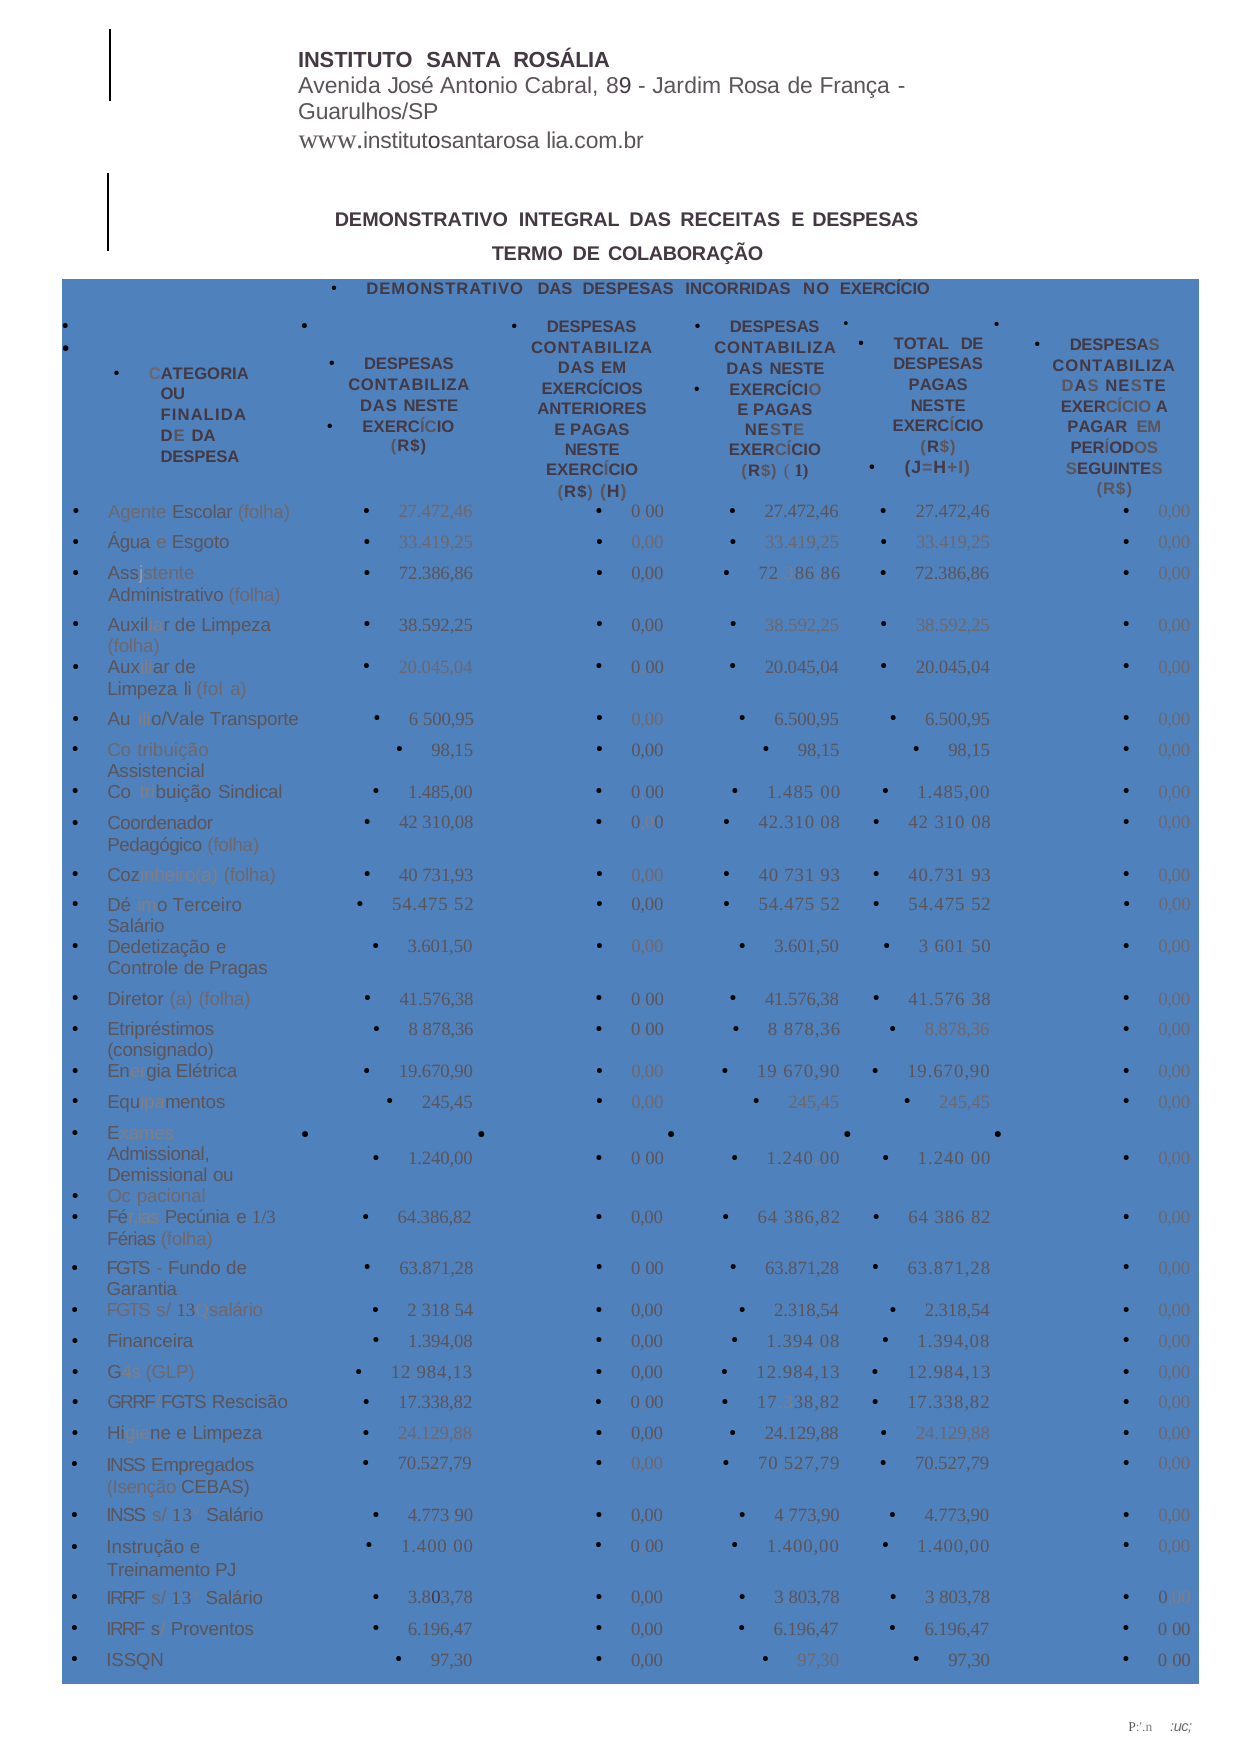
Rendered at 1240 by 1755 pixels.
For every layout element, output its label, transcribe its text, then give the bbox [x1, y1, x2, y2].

table_cell 245,45 [667, 1091, 843, 1123]
table_cell 33.419,25 [667, 532, 843, 563]
table_cell 0,00 [994, 1392, 1199, 1423]
table_cell 42.310,08 [301, 812, 477, 864]
table_cell 3.601,50 [667, 936, 843, 988]
table_cell 0,00 [994, 1505, 1199, 1535]
table_cell DESPESAS CONTABILIZADAS NESTE EXERCÍCIO E PAGAS NESTE EXERCÍCIO (R$) ( 1) [667, 316, 843, 501]
table_cell 54.475,52 [843, 894, 994, 936]
table_cell 4.773,90 [667, 1505, 843, 1535]
table_cell 0,00 [994, 1019, 1199, 1061]
table_cell 0,00 [994, 1423, 1199, 1453]
table_cell 8.878,36 [843, 1019, 994, 1061]
table_cell 245,45 [301, 1091, 477, 1123]
table_cell 0,00 [477, 781, 667, 812]
table_cell 0,00 [994, 656, 1199, 708]
table_cell 0,00 [477, 1649, 667, 1684]
table_cell 0,00 [994, 1587, 1199, 1618]
table_cell 0,00 [994, 614, 1199, 656]
table_cell 0,00 [477, 1061, 667, 1091]
table_cell 97,30 [667, 1649, 843, 1684]
table_cell Auxiliar de Limpeza (folha) [62, 614, 301, 656]
table_cell 19.670,90 [301, 1061, 477, 1091]
table_cell 2.318,54 [301, 1300, 477, 1331]
table_cell 24.129,88 [301, 1423, 477, 1453]
table_cell 0,00 [477, 936, 667, 988]
table_cell 40.731,93 [301, 864, 477, 894]
table_cell Co tribuição Assistencial [62, 739, 301, 781]
table_cell 0,00 [477, 1123, 667, 1207]
table_cell 3.601,50 [301, 936, 477, 988]
table_cell 0,00 [477, 1505, 667, 1535]
table_cell TOTAL DE DESPESAS PAGAS NESTE EXERCÍCIO (R$) (J=H+I) [843, 316, 994, 501]
table_cell 19.670,90 [667, 1061, 843, 1091]
table_cell 2.318,54 [667, 1300, 843, 1331]
table_cell DESPESAS CONTABILIZADAS NESTE EXERCÍCIO (R$) [301, 316, 477, 501]
table_cell 98,15 [301, 739, 477, 781]
table_cell 3.803,78 [843, 1587, 994, 1618]
table_cell IRRF s/ 13º Salário [62, 1587, 301, 1618]
table_cell 98,15 [843, 739, 994, 781]
table_cell 12.984,13 [667, 1362, 843, 1392]
table_cell 1.400,00 [843, 1535, 994, 1587]
table_cell 1.485,00 [301, 781, 477, 812]
table_cell 12.984,13 [843, 1362, 994, 1392]
table_cell 24.129,88 [667, 1423, 843, 1453]
table_cell 8.878,36 [667, 1019, 843, 1061]
table_cell 40.731,93 [843, 864, 994, 894]
table_cell 54.475,52 [301, 894, 477, 936]
table_cell 4.773,90 [301, 1505, 477, 1535]
table_cell 3.803,78 [301, 1587, 477, 1618]
table_cell Água e Esgoto [62, 532, 301, 563]
table_cell 70.527,79 [843, 1453, 994, 1505]
table_cell 42.310,08 [667, 812, 843, 864]
table_cell 0,00 [994, 1258, 1199, 1300]
table_cell 0,00 [477, 1362, 667, 1392]
text_box P:'.n :uc; [1126, 1714, 1198, 1737]
table_cell 72.386,86 [843, 563, 994, 614]
table_cell Cozinheiro(a) (folha) [62, 864, 301, 894]
table_cell 0,00 [994, 812, 1199, 864]
table_cell Equipamentos [62, 1091, 301, 1123]
table_cell 0,00 [994, 1207, 1199, 1258]
table_cell 27.472,46 [301, 501, 477, 532]
table_cell FGTS s/ 13Qsalário [62, 1300, 301, 1331]
table_cell 63.871,28 [301, 1258, 477, 1300]
table_cell FGTS - Fundo de Garantia [62, 1258, 301, 1300]
table_cell 1.485,00 [667, 781, 843, 812]
table_cell 41.576,38 [843, 988, 994, 1019]
table_cell CATEGORIA OU FINALIDADE DA DESPESA [62, 316, 301, 501]
table_cell 38.592,25 [301, 614, 477, 656]
table_cell DESPESAS CONTABILIZADAS EM EXERCÍCIOS ANTERIORES E PAGAS NESTE EXERCÍCIO (R$) (H) [477, 316, 667, 501]
table_cell 0,00 [994, 1535, 1199, 1587]
table_cell 6.500,95 [301, 708, 477, 739]
table_cell 27.472,46 [667, 501, 843, 532]
table_cell 0,00 [994, 936, 1199, 988]
table_cell 0,00 [994, 1362, 1199, 1392]
table_cell 19.670,90 [843, 1061, 994, 1091]
table_cell 0,00 [477, 1423, 667, 1453]
table_cell 12.984,13 [301, 1362, 477, 1392]
table_cell INSS s/ 13º Salário [62, 1505, 301, 1535]
table_cell 1.485,00 [843, 781, 994, 812]
table_cell 38.592,25 [667, 614, 843, 656]
table_cell 70.527,79 [667, 1453, 843, 1505]
table_cell 6.500,95 [843, 708, 994, 739]
table_cell 0,00 [477, 1019, 667, 1061]
table_cell 0,00 [477, 739, 667, 781]
table_cell 4.773,90 [843, 1505, 994, 1535]
text_box DEMONSTRATIVO INTEGRAL DAS RECEITAS E DESPESAS TERMO DE COLABORAÇÃO [332, 194, 929, 267]
table_cell 20.045,04 [301, 656, 477, 708]
table_cell Diretor (a) (folha) [62, 988, 301, 1019]
table_cell Etripréstimos (consignado) [62, 1019, 301, 1061]
table_cell IRRF s/ Proventos [62, 1618, 301, 1649]
table_cell 72.386,86 [667, 563, 843, 614]
table_cell 0,00 [994, 739, 1199, 781]
table_cell 0,00 [477, 1258, 667, 1300]
table_cell 33.419,25 [301, 532, 477, 563]
table_cell Coordenador Pedagógico (folha) [62, 812, 301, 864]
table_cell 1.240,00 [843, 1123, 994, 1207]
table_cell 6.196,47 [843, 1618, 994, 1649]
table_cell 1.394,08 [301, 1331, 477, 1362]
table_cell 0,00 [994, 1453, 1199, 1505]
table_cell 97,30 [843, 1649, 994, 1684]
table_cell 0,00 [994, 1061, 1199, 1091]
table_cell Agente Escolar (folha) [62, 501, 301, 532]
table_cell 6.196,47 [667, 1618, 843, 1649]
table_cell 27.472,46 [843, 501, 994, 532]
table_cell 0,00 [994, 988, 1199, 1019]
table_cell 3.803,78 [667, 1587, 843, 1618]
table_cell 0,00 [477, 1331, 667, 1362]
table_cell 17.338,82 [667, 1392, 843, 1423]
table_cell 20.045,04 [843, 656, 994, 708]
table_cell 8.878,36 [301, 1019, 477, 1061]
table_cell GRRF/FGTS Rescisão [62, 1392, 301, 1423]
table_cell 20.045,04 [667, 656, 843, 708]
table_cell 0,00 [994, 1091, 1199, 1123]
table_cell 1.400,00 [301, 1535, 477, 1587]
table_cell 6.500,95 [667, 708, 843, 739]
table_cell 64.386,82 [843, 1207, 994, 1258]
text_box INSTITUTO SANTA ROSÁLIA Avenida José Antonio Cabral, 89 - Jardim Rosa de França - Guarulhos/SP www.institutosantarosa lia.com.br [296, 41, 1046, 131]
table_cell 72.386,86 [301, 563, 477, 614]
table_cell 0,00 [477, 614, 667, 656]
table_cell Au ilio/Vale Transporte [62, 708, 301, 739]
table_cell 38.592,25 [843, 614, 994, 656]
table_cell DESPESAS CONTABILIZADAS NESTE EXERCÍCIO A PAGAR EM PERÍODOS SEGUINTES (R$) [994, 316, 1199, 501]
table_cell 0,00 [477, 532, 667, 563]
table_cell 1.240,00 [301, 1123, 477, 1207]
table_cell 0,00 [994, 501, 1199, 532]
table_cell 54.475,52 [667, 894, 843, 936]
table_cell 0,00 [994, 781, 1199, 812]
table_cell 6.196,47 [301, 1618, 477, 1649]
table_cell 0,00 [477, 1587, 667, 1618]
table_cell 0,00 [477, 894, 667, 936]
table_cell Assjstente Administrativo (folha) [62, 563, 301, 614]
table_cell 2.318,54 [843, 1300, 994, 1331]
table_cell 41.576,38 [667, 988, 843, 1019]
table_cell 0,00 [994, 1649, 1199, 1684]
table_cell 0,00 [477, 1091, 667, 1123]
table_cell 0,00 [477, 1453, 667, 1505]
table_cell 0,00 [477, 1392, 667, 1423]
table_cell Dé imo Terceiro Salário [62, 894, 301, 936]
table_cell 97,30 [301, 1649, 477, 1684]
table_cell 0,00 [477, 656, 667, 708]
table_cell 98,15 [667, 739, 843, 781]
table_cell Exames Admissional, Demissional ou Oc pacional [62, 1123, 301, 1207]
table_cell 0,00 [994, 864, 1199, 894]
table_cell 42.310,08 [843, 812, 994, 864]
table_cell 0,00 [994, 1331, 1199, 1362]
table_cell 245,45 [843, 1091, 994, 1123]
table_cell Higiene e Limpeza [62, 1423, 301, 1453]
table_cell Auxiliar de Limpeza li (fol a) [62, 656, 301, 708]
table_cell 0,00 [477, 1535, 667, 1587]
table_cell 0,00 [994, 532, 1199, 563]
table_cell 1.400,00 [667, 1535, 843, 1587]
table_cell 0,00 [477, 708, 667, 739]
table_cell Co tribuição Sindical [62, 781, 301, 812]
table_cell 17.338,82 [843, 1392, 994, 1423]
table_cell 1.394,08 [843, 1331, 994, 1362]
table_cell 0,00 [477, 812, 667, 864]
table_cell 0,00 [994, 563, 1199, 614]
table_cell 0,00 [994, 1300, 1199, 1331]
table_cell 3.601,50 [843, 936, 994, 988]
table_cell 64.386,82 [301, 1207, 477, 1258]
table_cell Dedetização e Controle de Pragas [62, 936, 301, 988]
table_cell 0,00 [994, 894, 1199, 936]
table_cell 0,00 [477, 1207, 667, 1258]
table_cell 0,00 [994, 1618, 1199, 1649]
table_cell Fér,ias Pecúnia e 1/3 Férias (folha) [62, 1207, 301, 1258]
table_cell 0,00 [994, 1123, 1199, 1207]
table_cell 41.576,38 [301, 988, 477, 1019]
table_cell 0,00 [477, 563, 667, 614]
table_cell 1.240,00 [667, 1123, 843, 1207]
table_cell Energia Elétrica [62, 1061, 301, 1091]
table_cell 0,00 [477, 1300, 667, 1331]
table_cell 64.386,82 [667, 1207, 843, 1258]
table_cell 40.731,93 [667, 864, 843, 894]
table_cell 24.129,88 [843, 1423, 994, 1453]
table_cell 0,00 [994, 708, 1199, 739]
table_cell G4s (GLP) [62, 1362, 301, 1392]
table_cell 0,00 [477, 1618, 667, 1649]
table_cell 1.394,08 [667, 1331, 843, 1362]
table_cell Financeira [62, 1331, 301, 1362]
table_cell INSS Empregados (Isenção CEBAS) [62, 1453, 301, 1505]
table_cell 70.527,79 [301, 1453, 477, 1505]
table_cell 63.871,28 [843, 1258, 994, 1300]
table_cell ISSQN [62, 1649, 301, 1684]
table_cell 33.419,25 [843, 532, 994, 563]
table_cell 17.338,82 [301, 1392, 477, 1423]
table_cell Instrução e Treinamento PJ [62, 1535, 301, 1587]
table_cell 0,00 [477, 864, 667, 894]
table_header DEMONSTRATIVO DAS DESPESAS INCORRIDAS NO EXERCÍCIO [62, 279, 1199, 316]
table_cell 63.871,28 [667, 1258, 843, 1300]
table_cell 0,00 [477, 988, 667, 1019]
table_cell 0,00 [477, 501, 667, 532]
